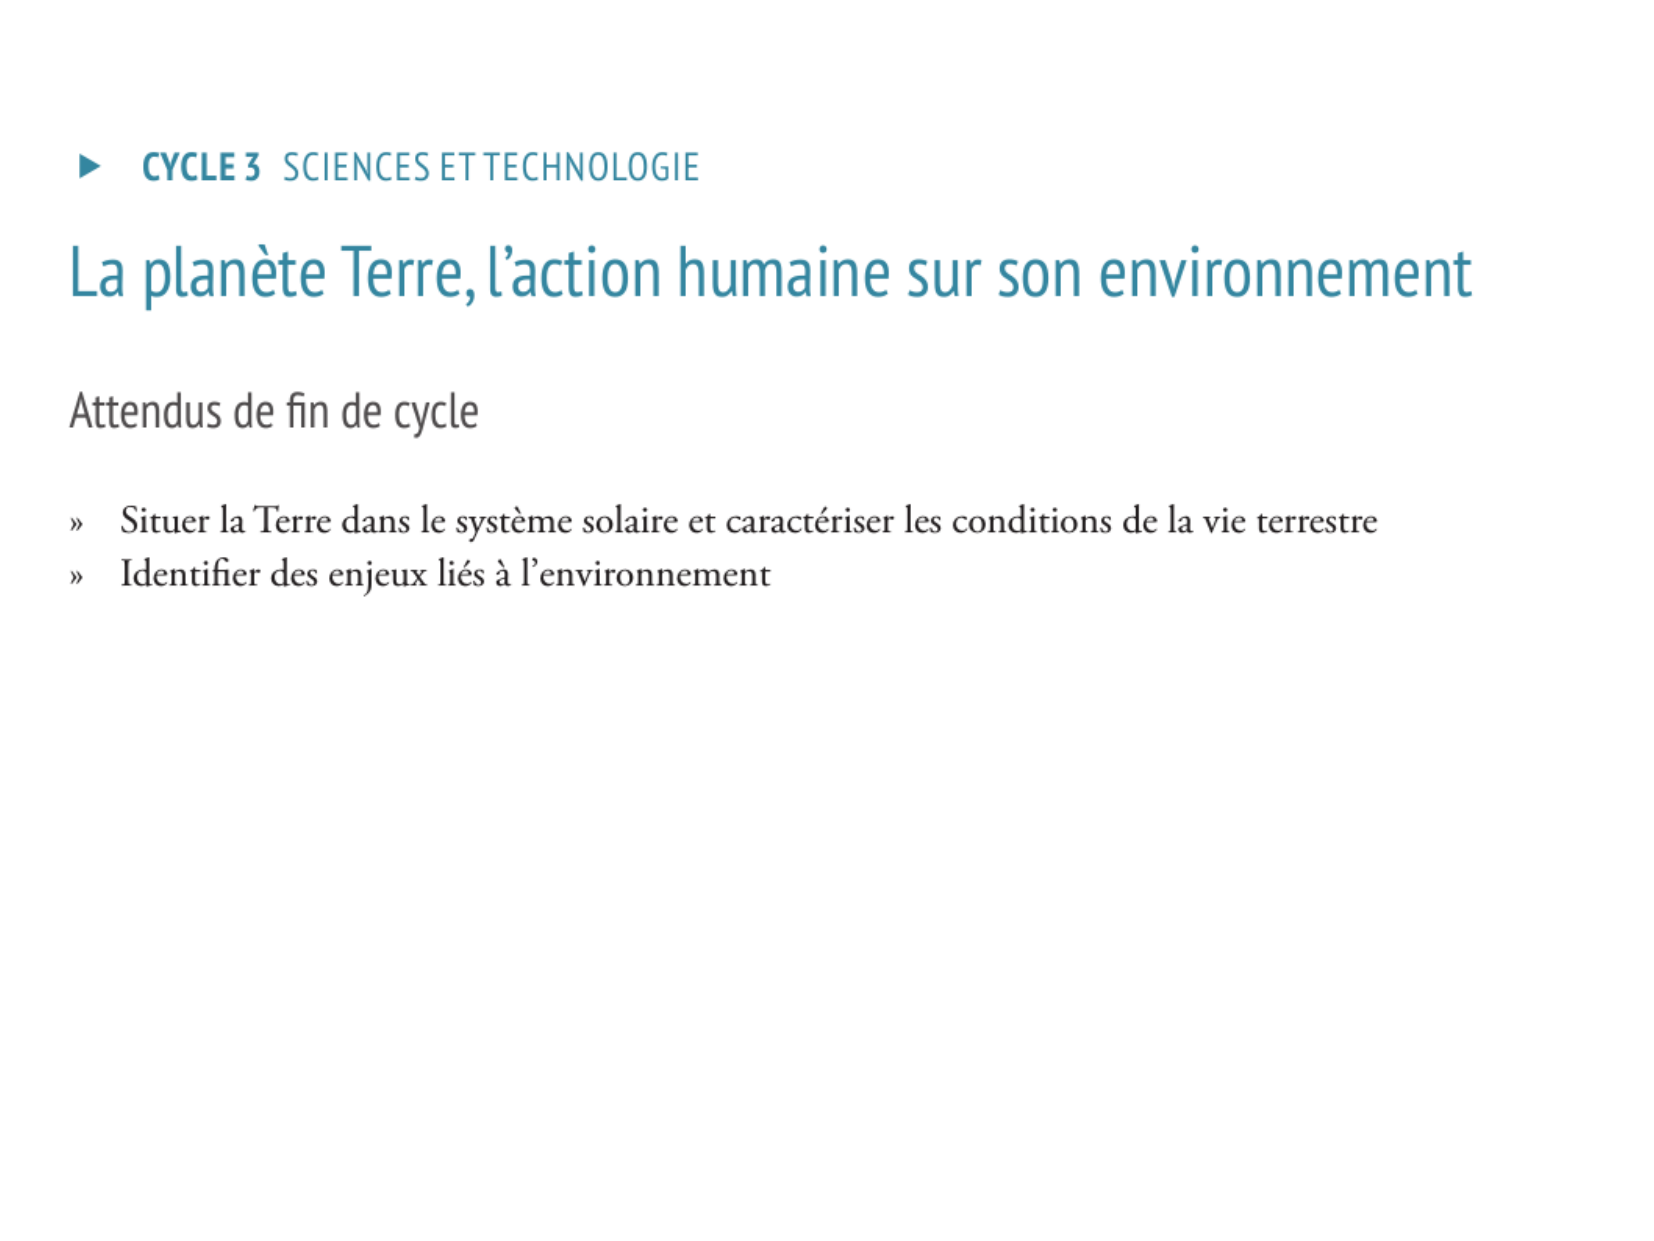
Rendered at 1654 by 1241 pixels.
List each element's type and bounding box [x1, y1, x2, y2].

picture [53, 143, 1583, 603]
